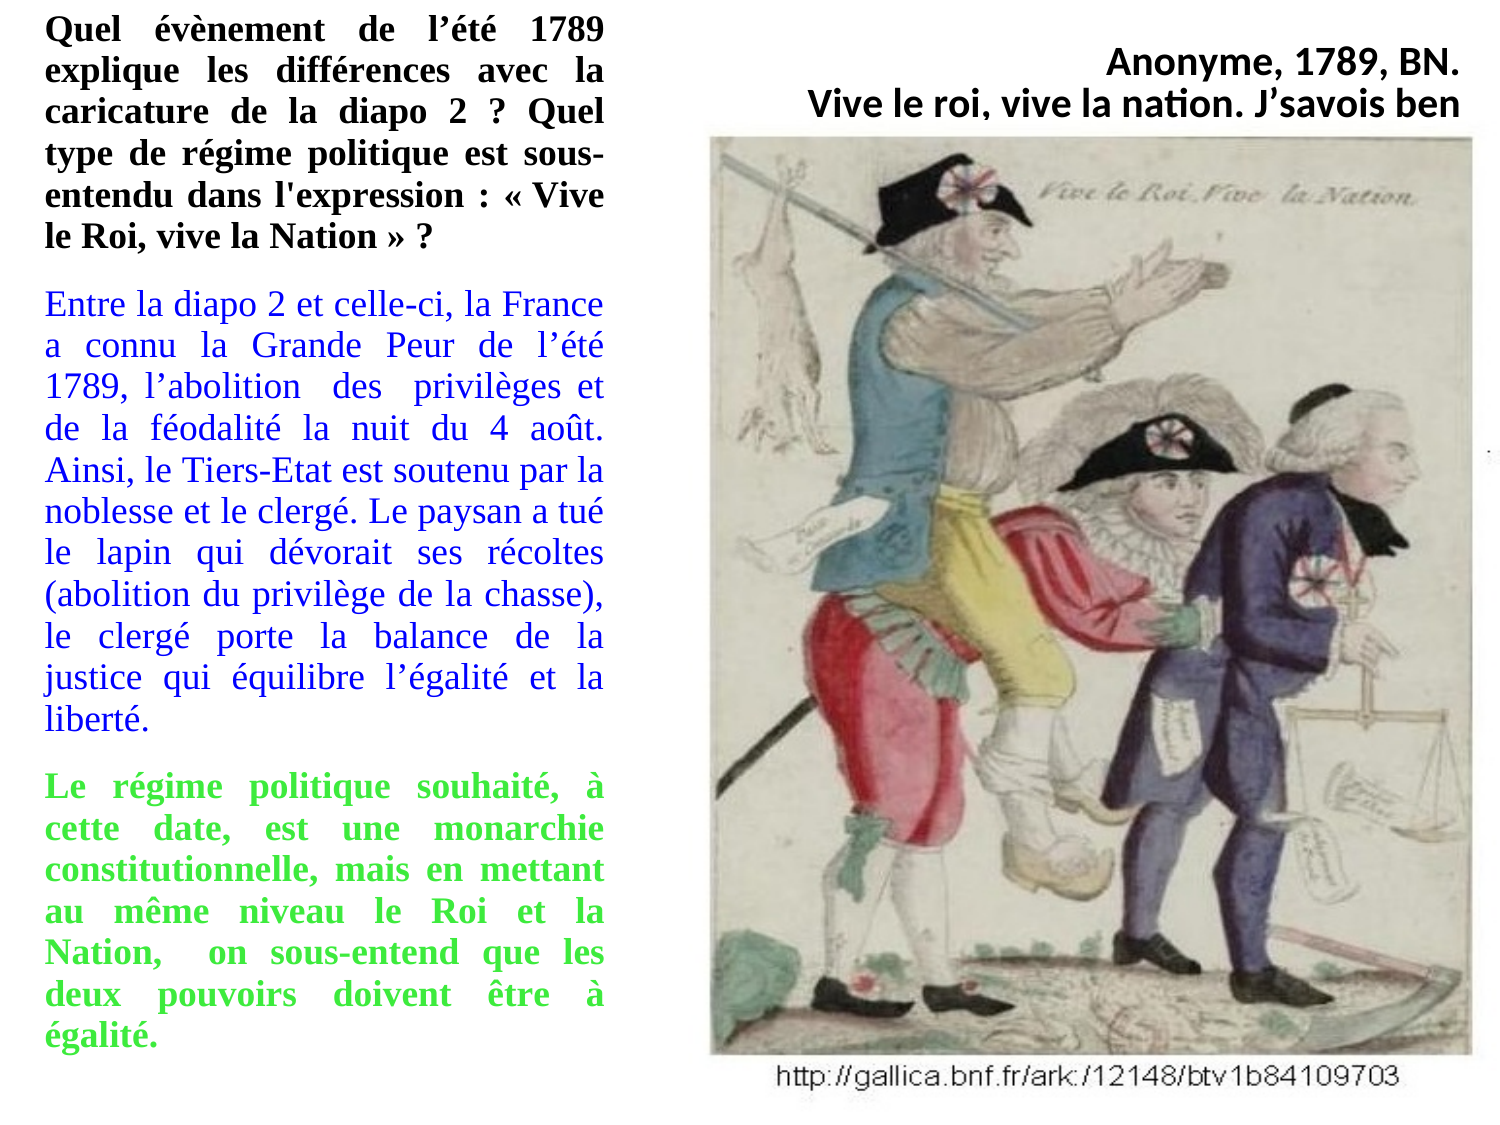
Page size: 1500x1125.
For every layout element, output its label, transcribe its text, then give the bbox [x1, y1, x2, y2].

text_box Anonyme, 1789, BN. Vive le roi, vive la nation. J’savois ben qu’j’aurions not tour. [708, 0, 1477, 120]
text_box Quel évènement de l’été 1789 explique les différences avec la caricature de la diapo 2 ? Quel type de régime politique est sous-entendu dans l'expression : « Vive le Roi, vive la Nation » ? Entre la diapo 2 et celle-ci, la France a connu la Grande Peur de l’été 1789, l’abolition des privilèges et de la féodalité la nuit du 4 août. Ainsi, le Tiers-Etat est soutenu par la noblesse et le clergé. Le paysan a tué le lapin qui dévorait ses récoltes (abolition du privilège de la chasse), le clergé porte la balance de la justice qui équilibre l’égalité et la liberté. Le régime politique souhaité, à cette date, est une monarchie constitutionnelle, mais en mettant au même niveau le Roi et la Nation, on sous-entend que les deux pouvoirs doivent être à égalité. [29, 0, 621, 1093]
picture [0, 0, 1500, 1125]
